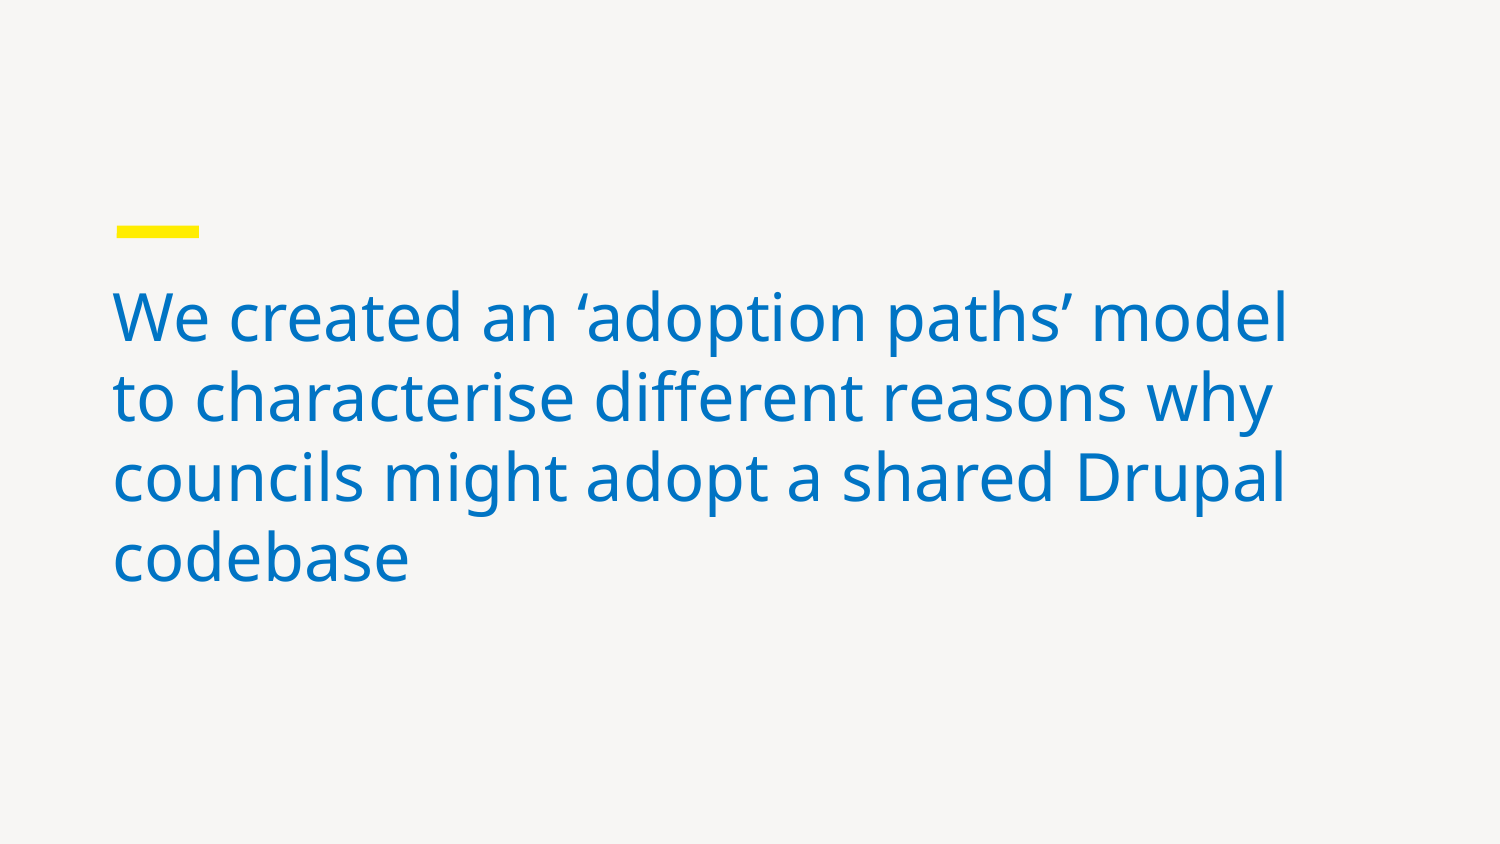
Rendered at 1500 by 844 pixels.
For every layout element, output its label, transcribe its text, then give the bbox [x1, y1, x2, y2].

title We created an ‘adoption paths’ model to characterise different reasons why councils might adopt a shared Drupal codebase [112, 274, 1321, 600]
